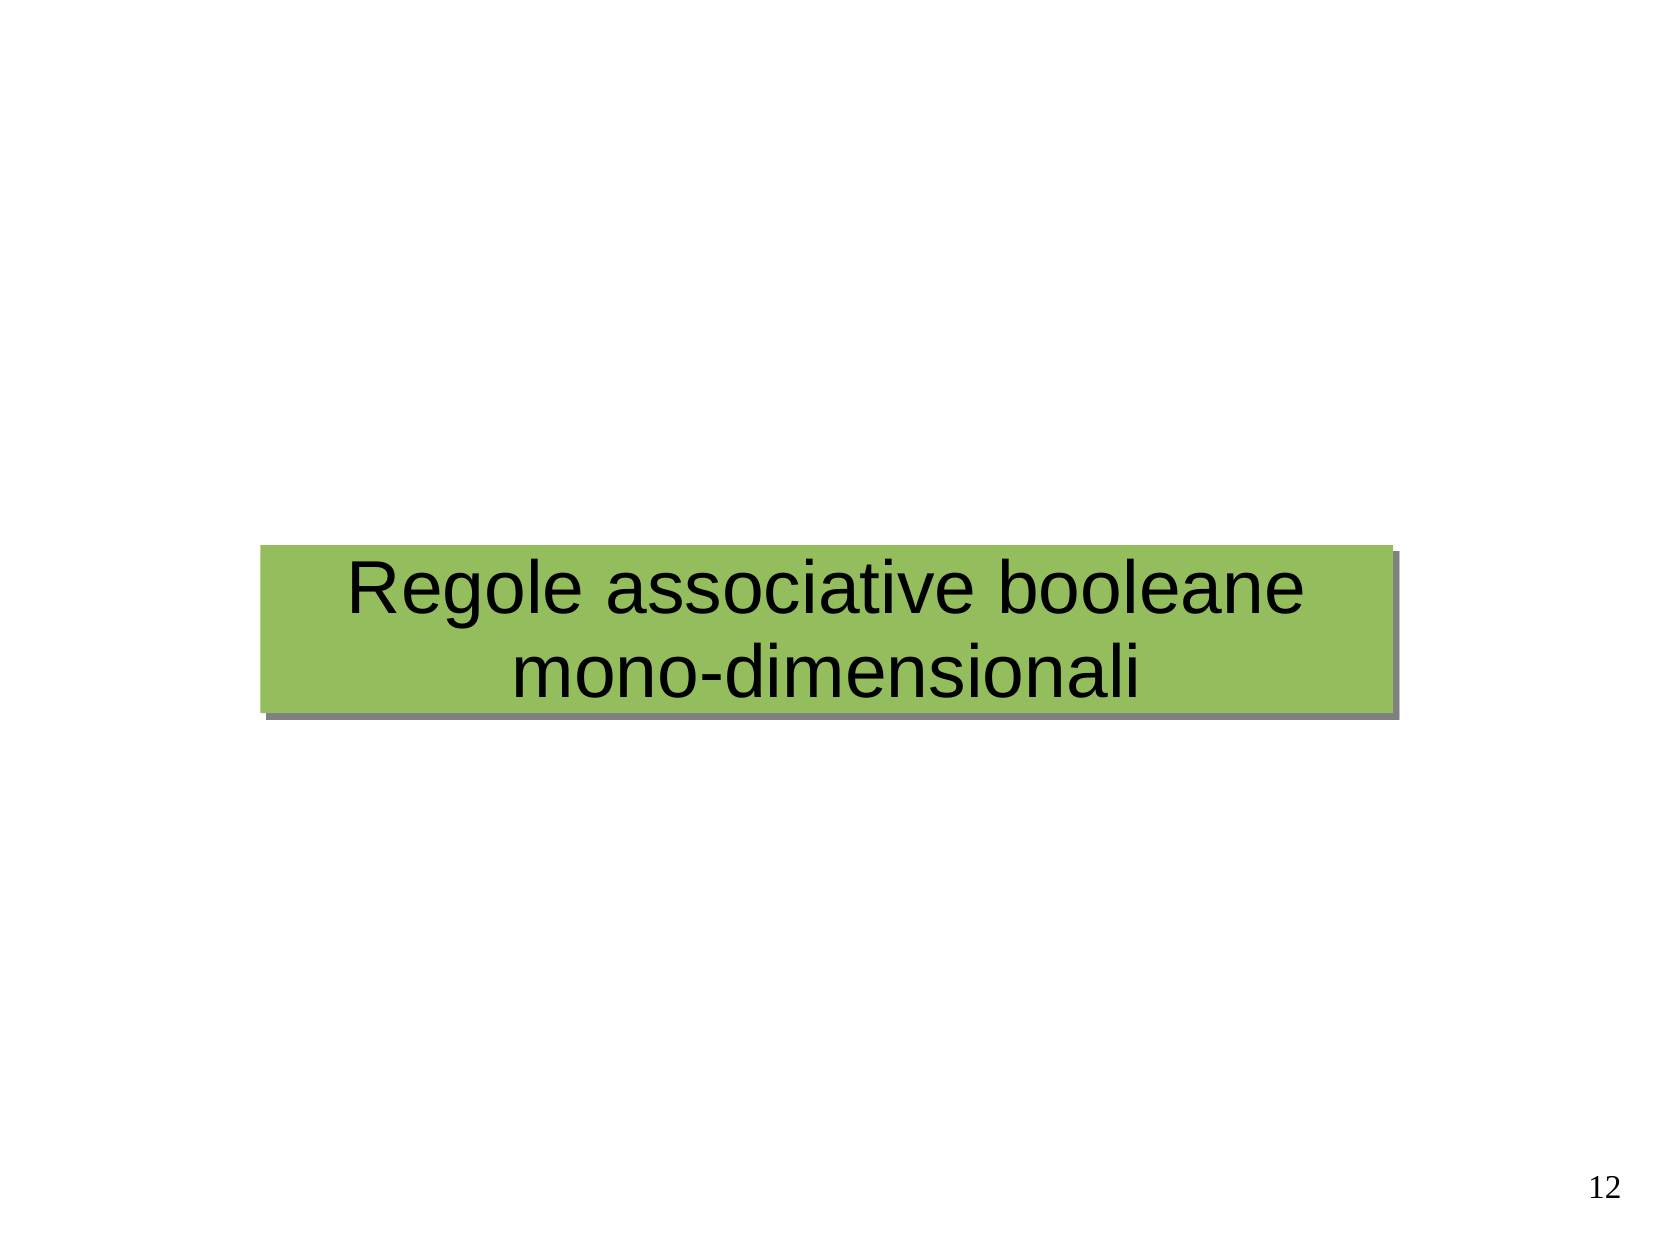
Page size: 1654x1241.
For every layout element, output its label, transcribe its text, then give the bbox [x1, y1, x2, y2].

text_box Regole associative booleane mono-dimensionali [260, 545, 1394, 714]
